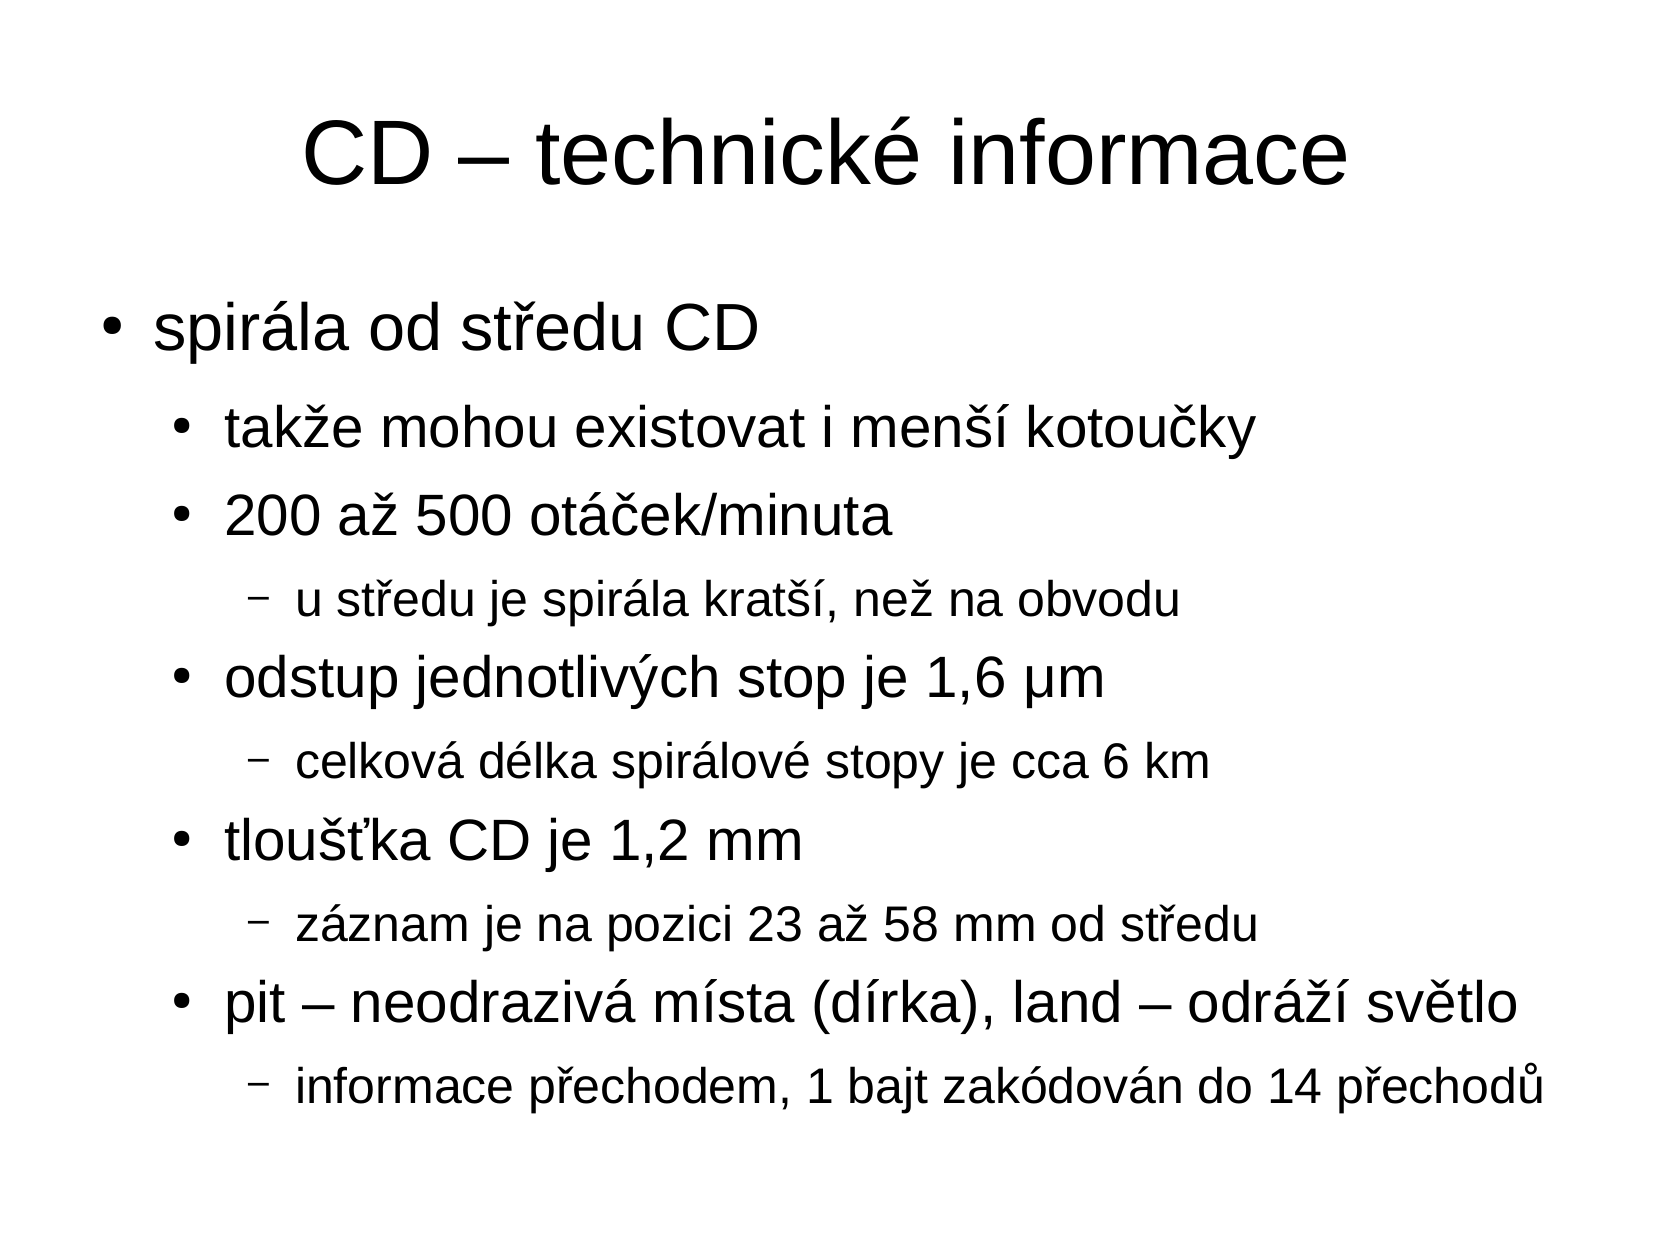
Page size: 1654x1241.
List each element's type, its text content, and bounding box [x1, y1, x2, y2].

list spirála od středu CD takže mohou existovat i menší kotoučky 200 až 500 otáček/minuta u středu je spirála kratší, než na obvodu odstup jednotlivých stop je 1,6 μm celková délka spirálové stopy je cca 6 km tloušťka CD je 1,2 mm záznam je na pozici 23 až 58 mm od středu pit – neodrazivá místa (dírka), land – odráží světlo informace přechodem, 1 bajt zakódován do 14 přechodů [82, 290, 1571, 1114]
title CD – technické informace [82, 56, 1571, 250]
